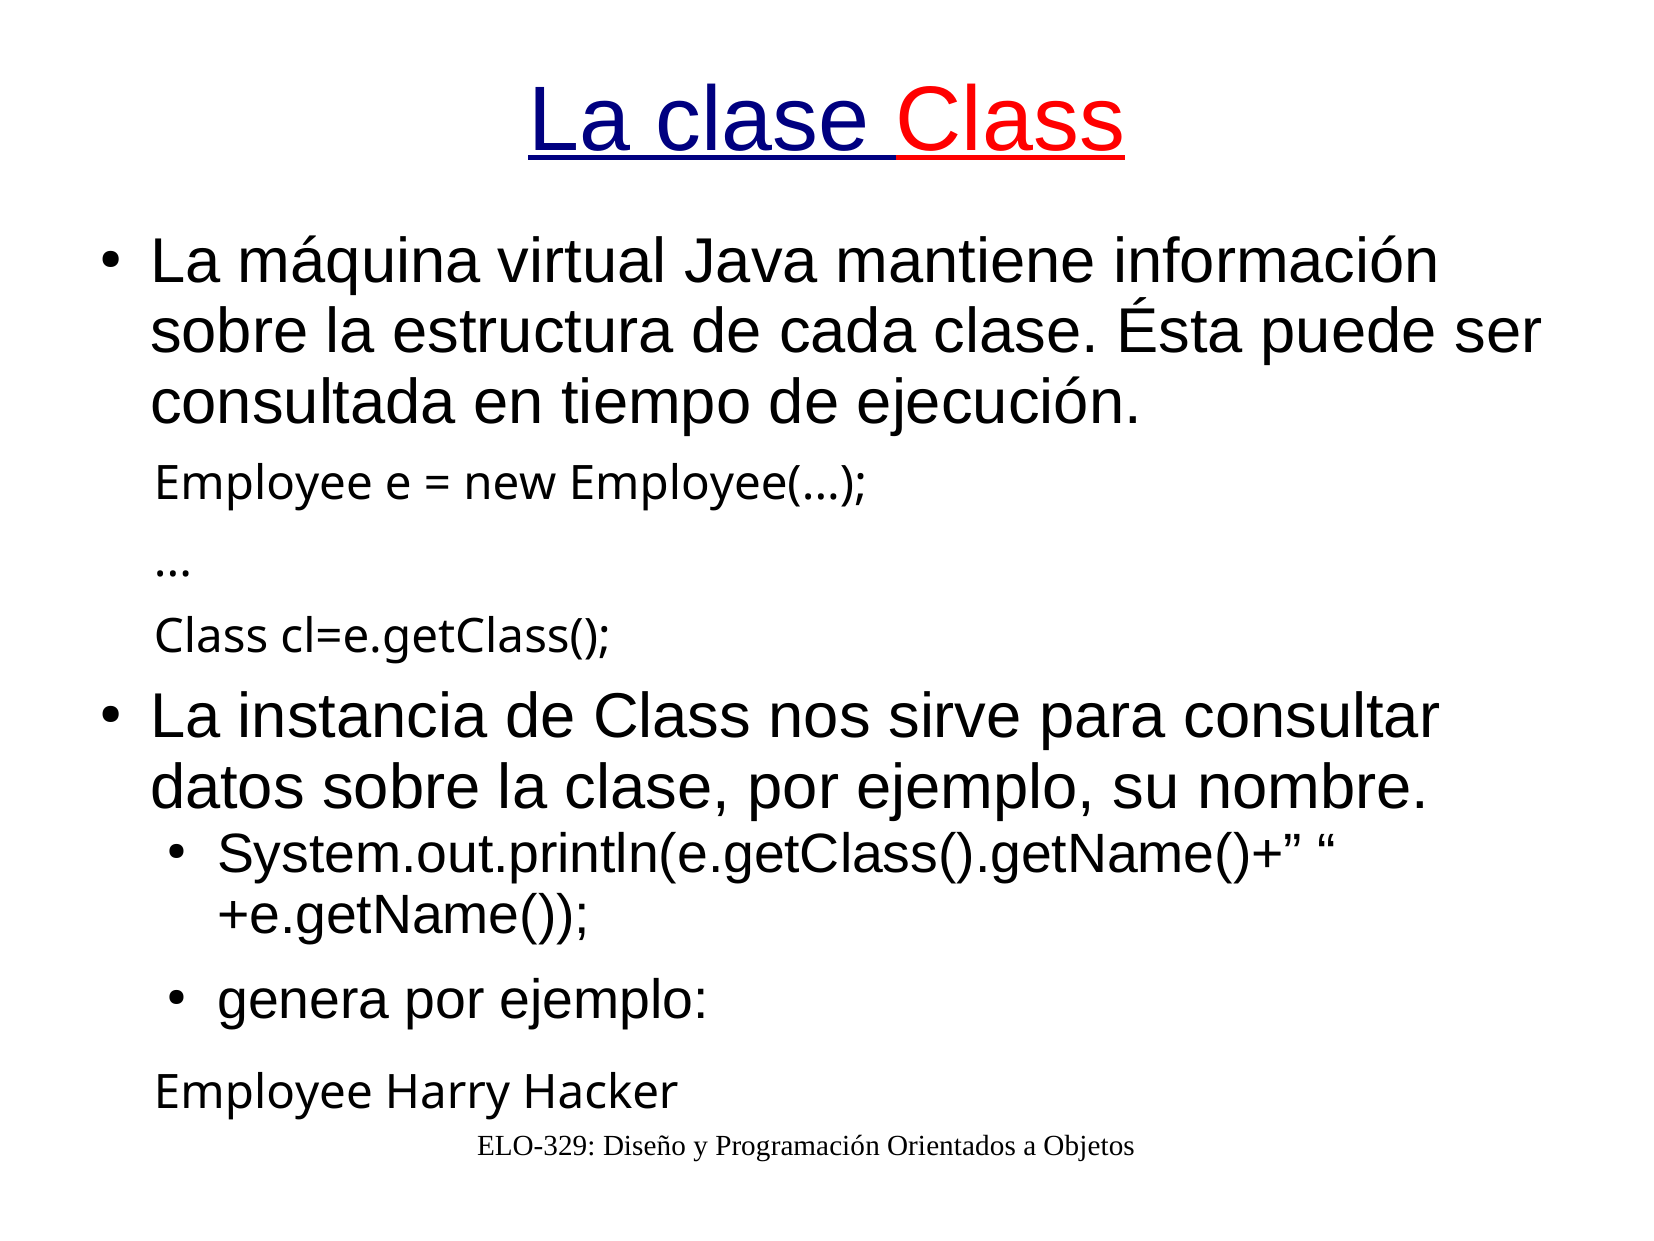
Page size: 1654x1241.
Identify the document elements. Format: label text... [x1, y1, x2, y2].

list La máquina virtual Java mantiene información sobre la estructura de cada clase. Ésta puede ser consultada en tiempo de ejecución. Employee e = new Employee(...); ... Class cl=e.getClass(); La instancia de Class nos sirve para consultar datos sobre la clase, por ejemplo, su nombre. System.out.println(e.getClass().getName()+” “ +e.getName()); genera por ejemplo: Employee Harry Hacker [82, 225, 1571, 1126]
title La clase Class [82, 49, 1571, 188]
